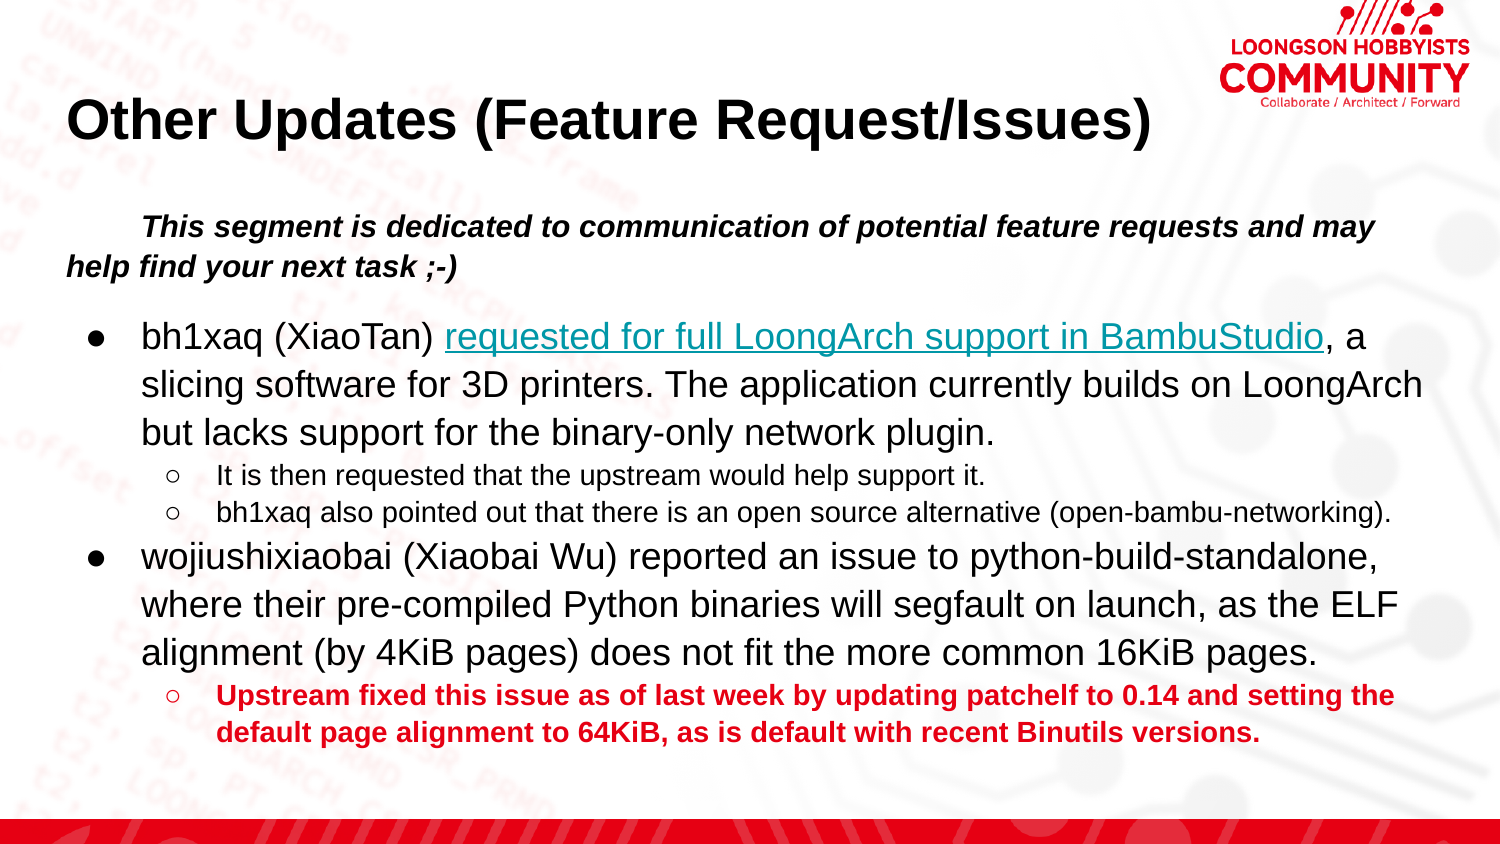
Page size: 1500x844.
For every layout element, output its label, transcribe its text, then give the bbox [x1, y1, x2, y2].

list This segment is dedicated to communication of potential feature requests and may help find your next task ;-) bh1xaq (XiaoTan) requested for full LoongArch support in BambuStudio, a slicing software for 3D printers. The application currently builds on LoongArch but lacks support for the binary-only network plugin. It is then requested that the upstream would help support it. bh1xaq also pointed out that there is an open source alternative (open-bambu-networking). wojiushixiaobai (Xiaobai Wu) reported an issue to python-build-standalone, where their pre-compiled Python binaries will segfault on launch, as the ELF alignment (by 4KiB pages) does not fit the more common 16KiB pages. Upstream fixed this issue as of last week by updating patchelf to 0.14 and setting the default page alignment to 64KiB, as is default with recent Binutils versions. [51, 189, 1449, 829]
title Other Updates (Feature Request/Issues) [51, 72, 1449, 167]
picture [0, 0, 1500, 844]
